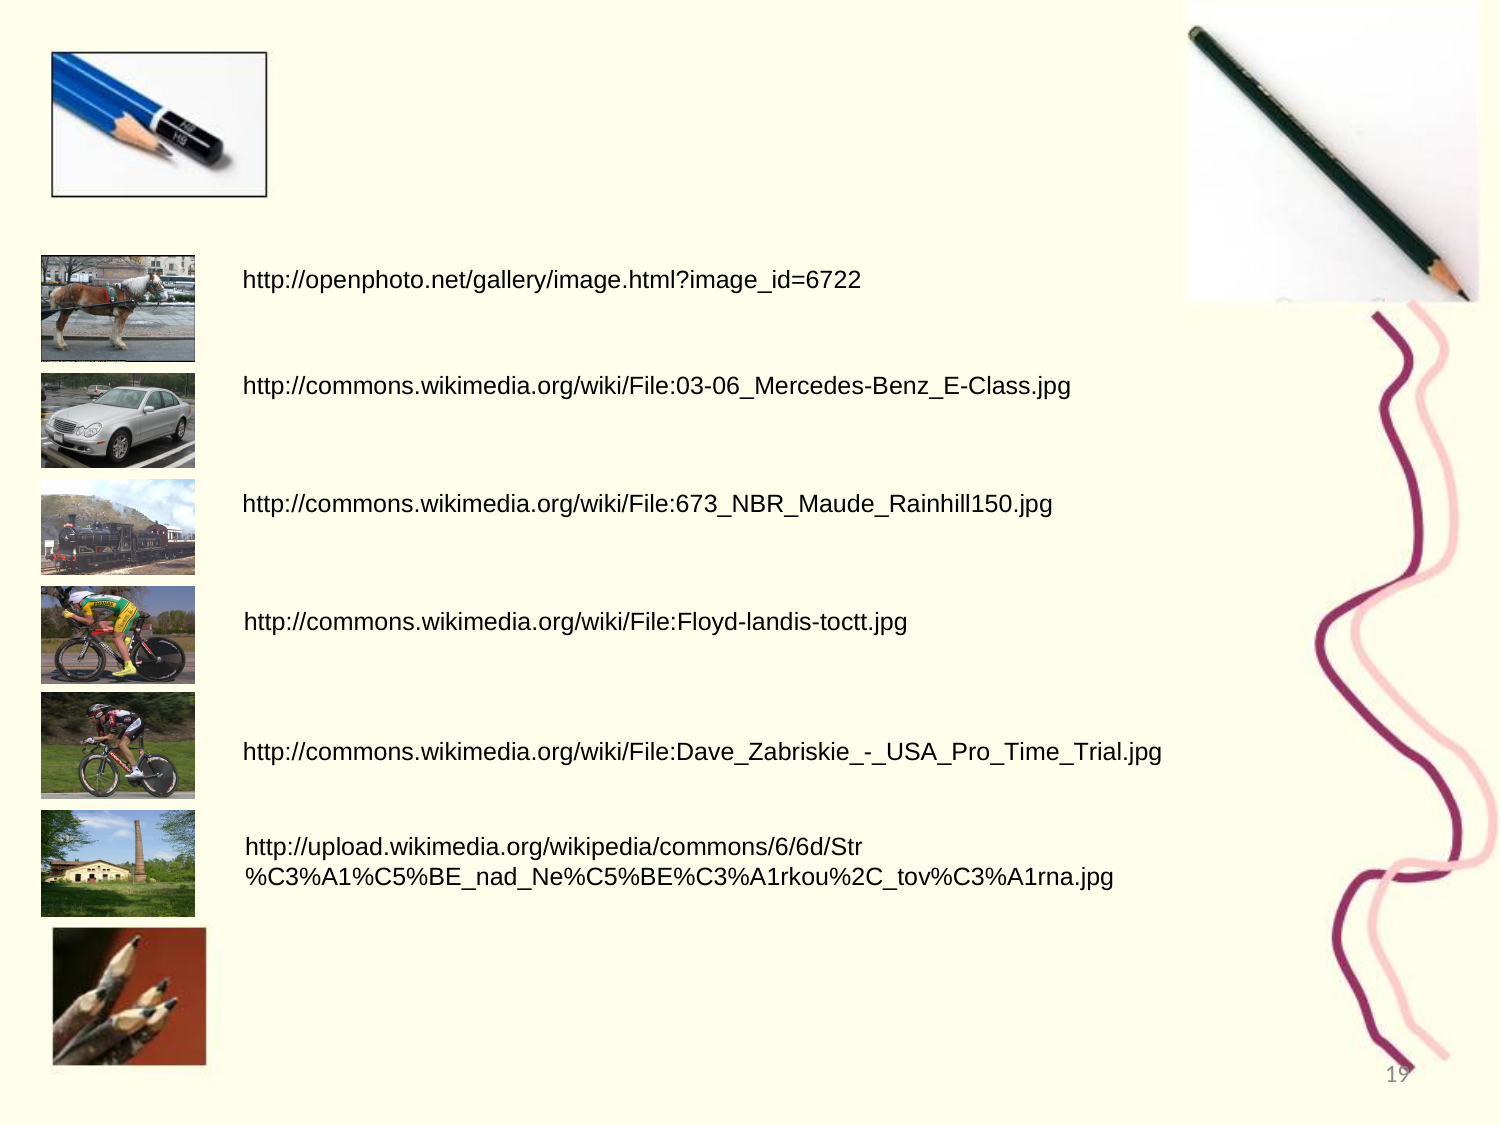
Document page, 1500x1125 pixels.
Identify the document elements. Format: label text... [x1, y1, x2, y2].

picture [0, 0, 1500, 1125]
text_box http://openphoto.net/gallery/image.html?image_id=6722 [227, 255, 879, 301]
text_box http://commons.wikimedia.org/wiki/File:Floyd-landis-toctt.jpg [228, 597, 925, 644]
text_box http://commons.wikimedia.org/wiki/File:Dave_Zabriskie_-_USA_Pro_Time_Trial.jpg [228, 727, 1180, 774]
text_box http://commons.wikimedia.org/wiki/File:673_NBR_Maude_Rainhill150.jpg [227, 479, 1070, 526]
text_box http://commons.wikimedia.org/wiki/File:03-06_Mercedes-Benz_E-Class.jpg [228, 361, 1088, 408]
text_box http://upload.wikimedia.org/wikipedia/commons/6/6d/Str%C3%A1%C5%BE_nad_Ne%C5%BE%C3%A1rkou%2C_tov%C3%A1rna.jpg [230, 822, 1176, 898]
